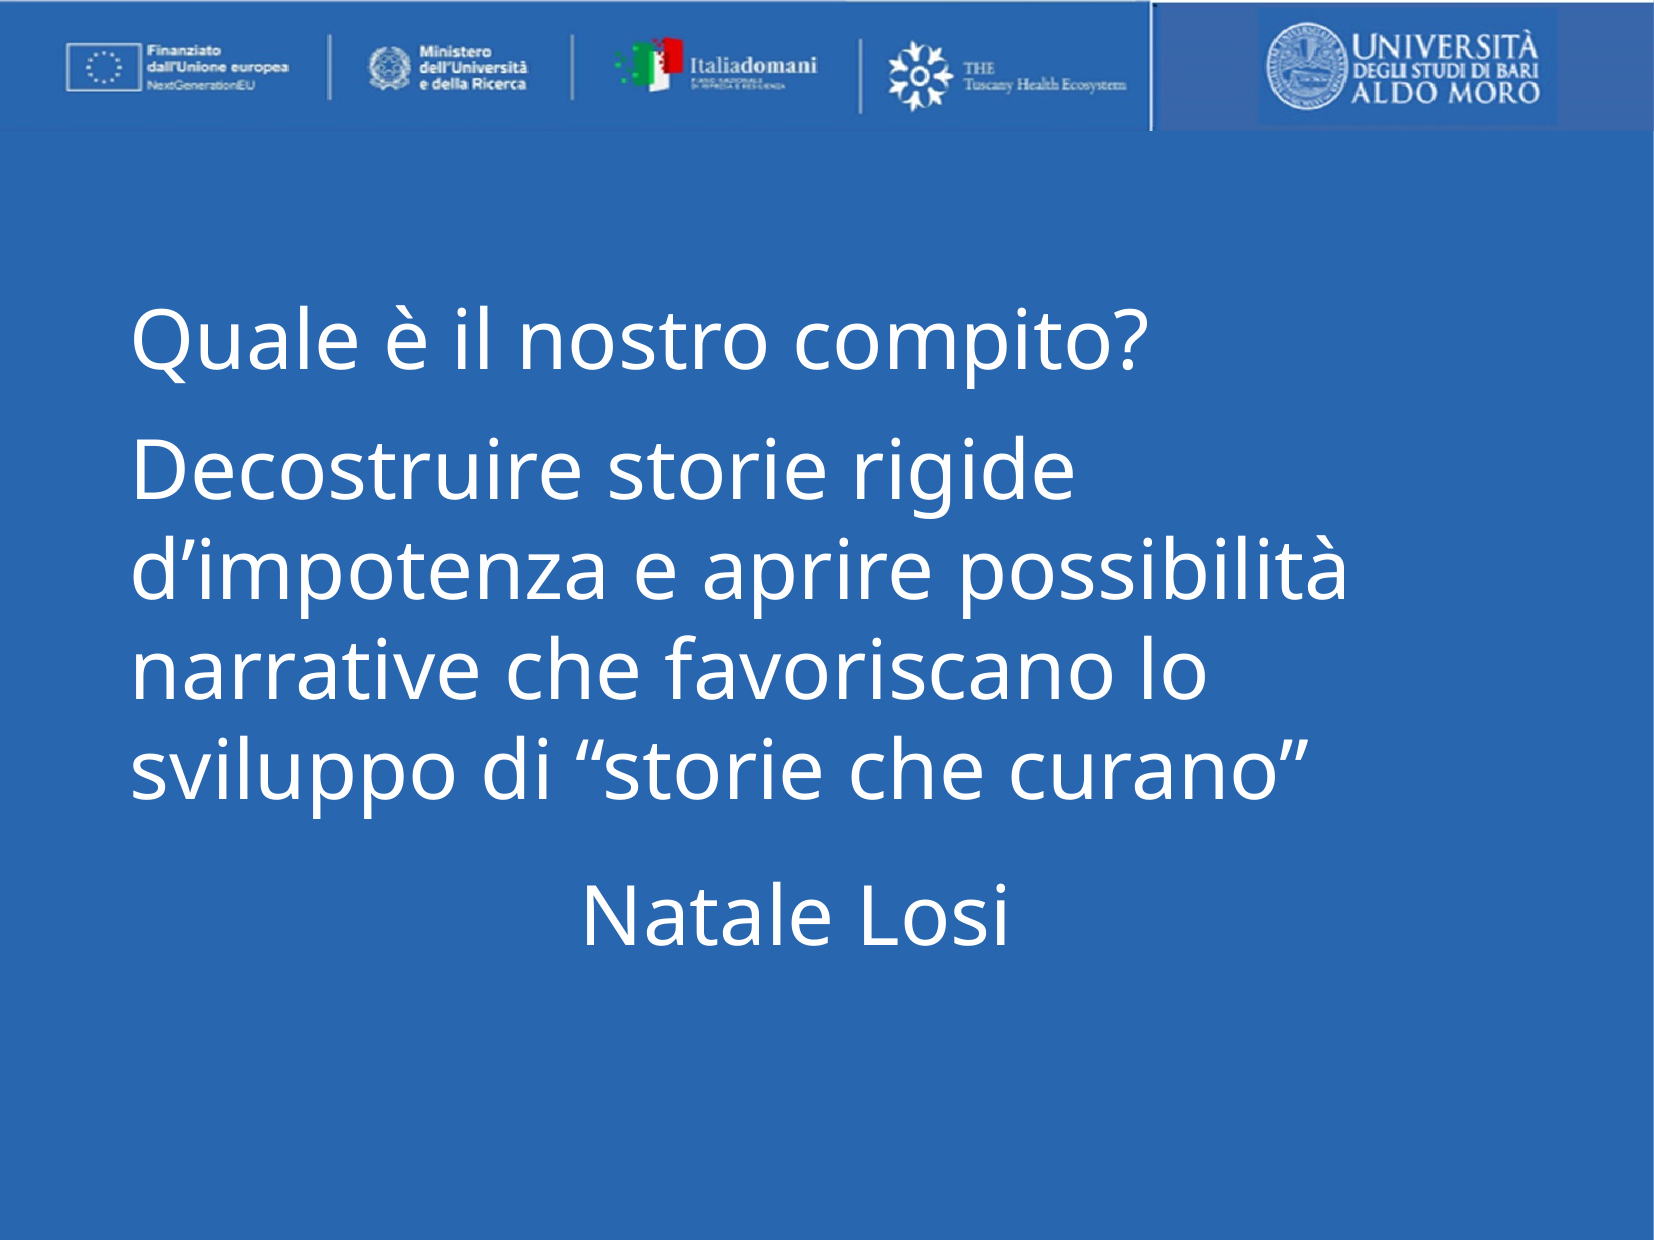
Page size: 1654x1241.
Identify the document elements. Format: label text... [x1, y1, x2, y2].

picture [0, 0, 1654, 132]
subtitle Quale è il nostro compito? Decostruire storie rigide d’impotenza e aprire possibilità narrative che favoriscano lo sviluppo di “storie che curano” Natale Losi [115, 279, 1539, 1018]
